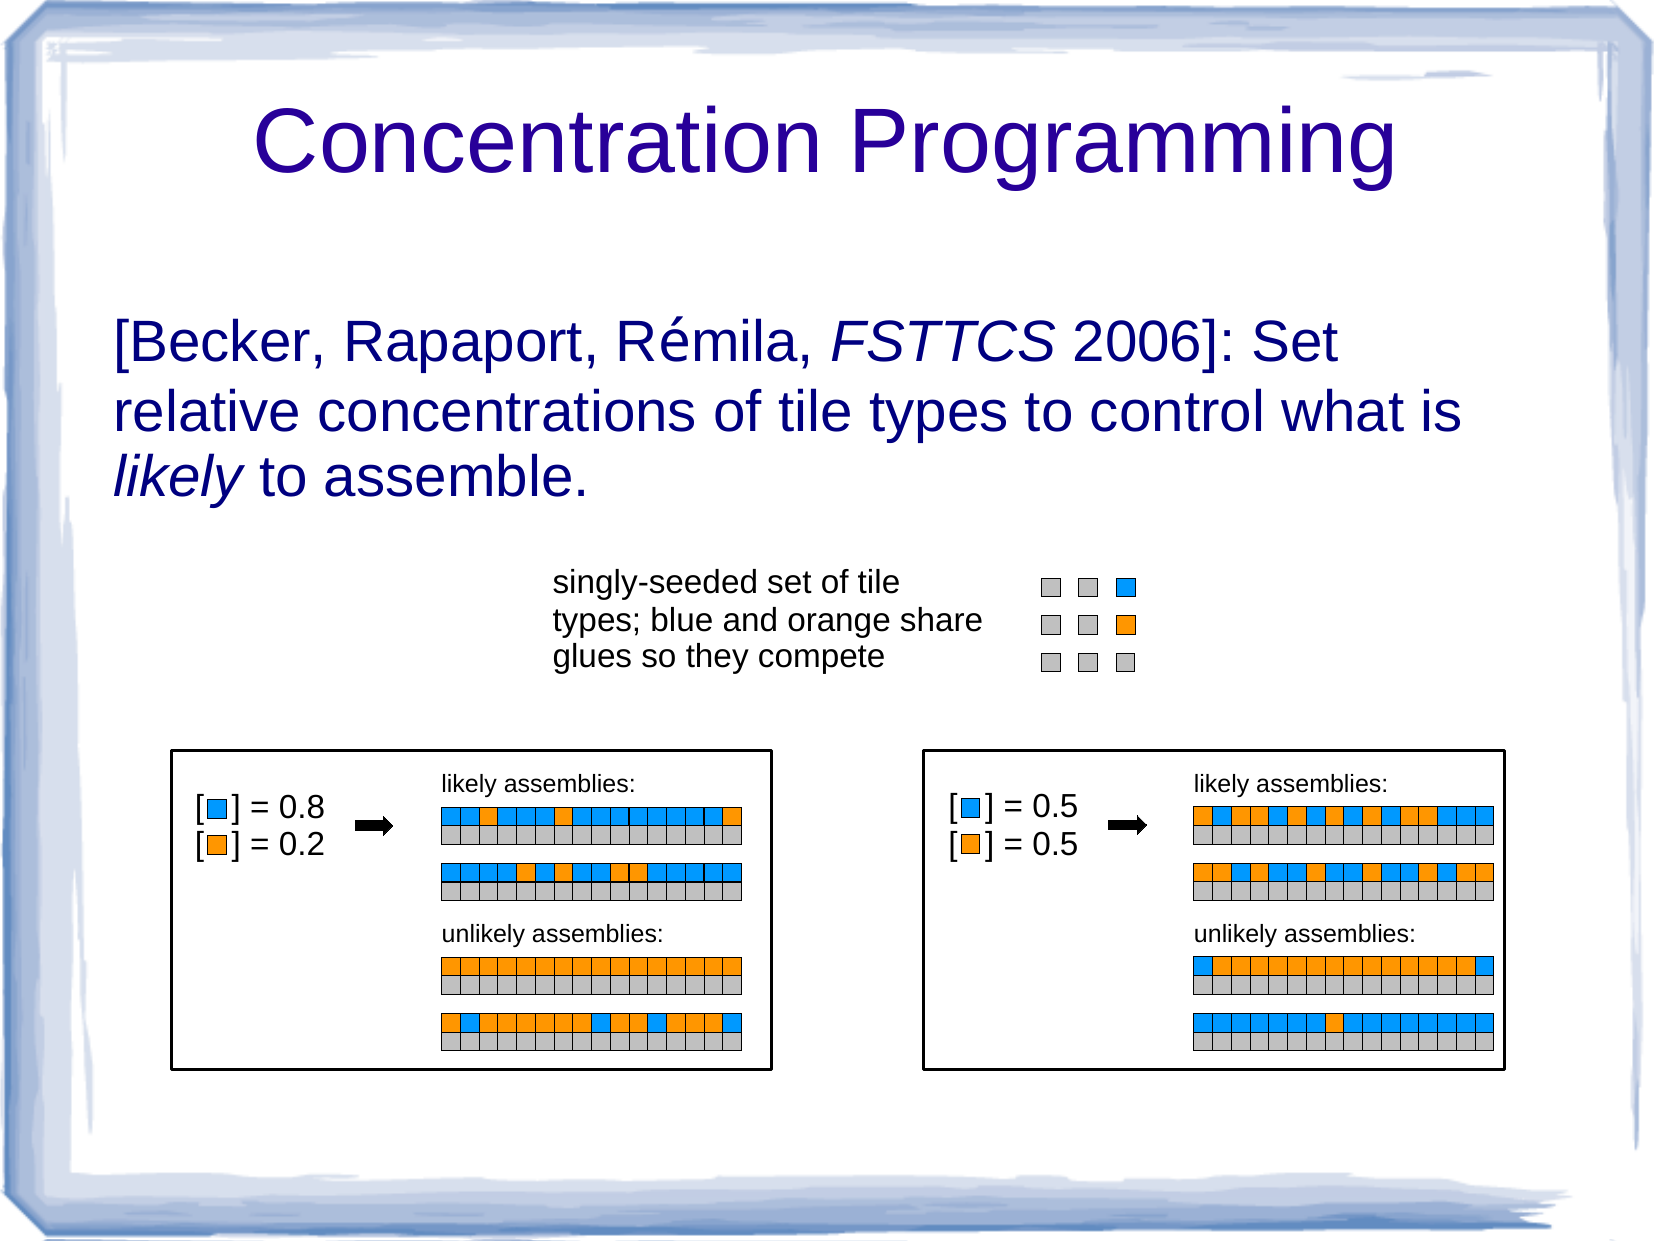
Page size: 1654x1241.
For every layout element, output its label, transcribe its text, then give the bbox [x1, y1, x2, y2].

text_box [1193, 956, 1494, 995]
text_box [1116, 653, 1135, 672]
text_box [961, 834, 980, 854]
text_box unlikely assemblies: [1193, 919, 1476, 948]
text_box [1041, 653, 1061, 672]
text_box [441, 957, 742, 995]
title Concentration Programming [82, 37, 1571, 245]
text_box [1116, 615, 1136, 635]
text_box [441, 863, 742, 901]
text_box [441, 1013, 742, 1051]
text_box unlikely assemblies: [441, 919, 723, 948]
text_box [1078, 615, 1098, 635]
text_box likely assemblies: [1193, 769, 1401, 798]
text_box [1193, 1013, 1494, 1051]
picture [0, 0, 1654, 1241]
text_box [ ] = 0.5 [948, 825, 1118, 863]
text_box [355, 816, 393, 836]
text_box [1078, 578, 1098, 597]
text_box [441, 807, 742, 845]
text_box [207, 799, 227, 819]
text_box [207, 835, 227, 855]
text_box [1116, 578, 1136, 597]
text_box [961, 798, 980, 818]
list [Becker, Rapaport, Rémila, FSTTCS 2006]: Set relative concentrations of tile types to control what is likely to assemble. [113, 299, 1533, 507]
text_box likely assemblies: [441, 769, 648, 798]
text_box [1078, 653, 1098, 672]
text_box [1108, 815, 1147, 835]
text_box [1193, 806, 1494, 845]
text_box [1193, 863, 1494, 901]
text_box [1041, 578, 1061, 597]
text_box singly-seeded set of tile types; blue and orange share glues so they compete [552, 563, 985, 676]
text_box [ ] = 0.2 [194, 825, 364, 864]
text_box [ ] = 0.5 [948, 787, 1099, 825]
text_box [ ] = 0.8 [194, 788, 345, 825]
text_box [1041, 615, 1061, 635]
